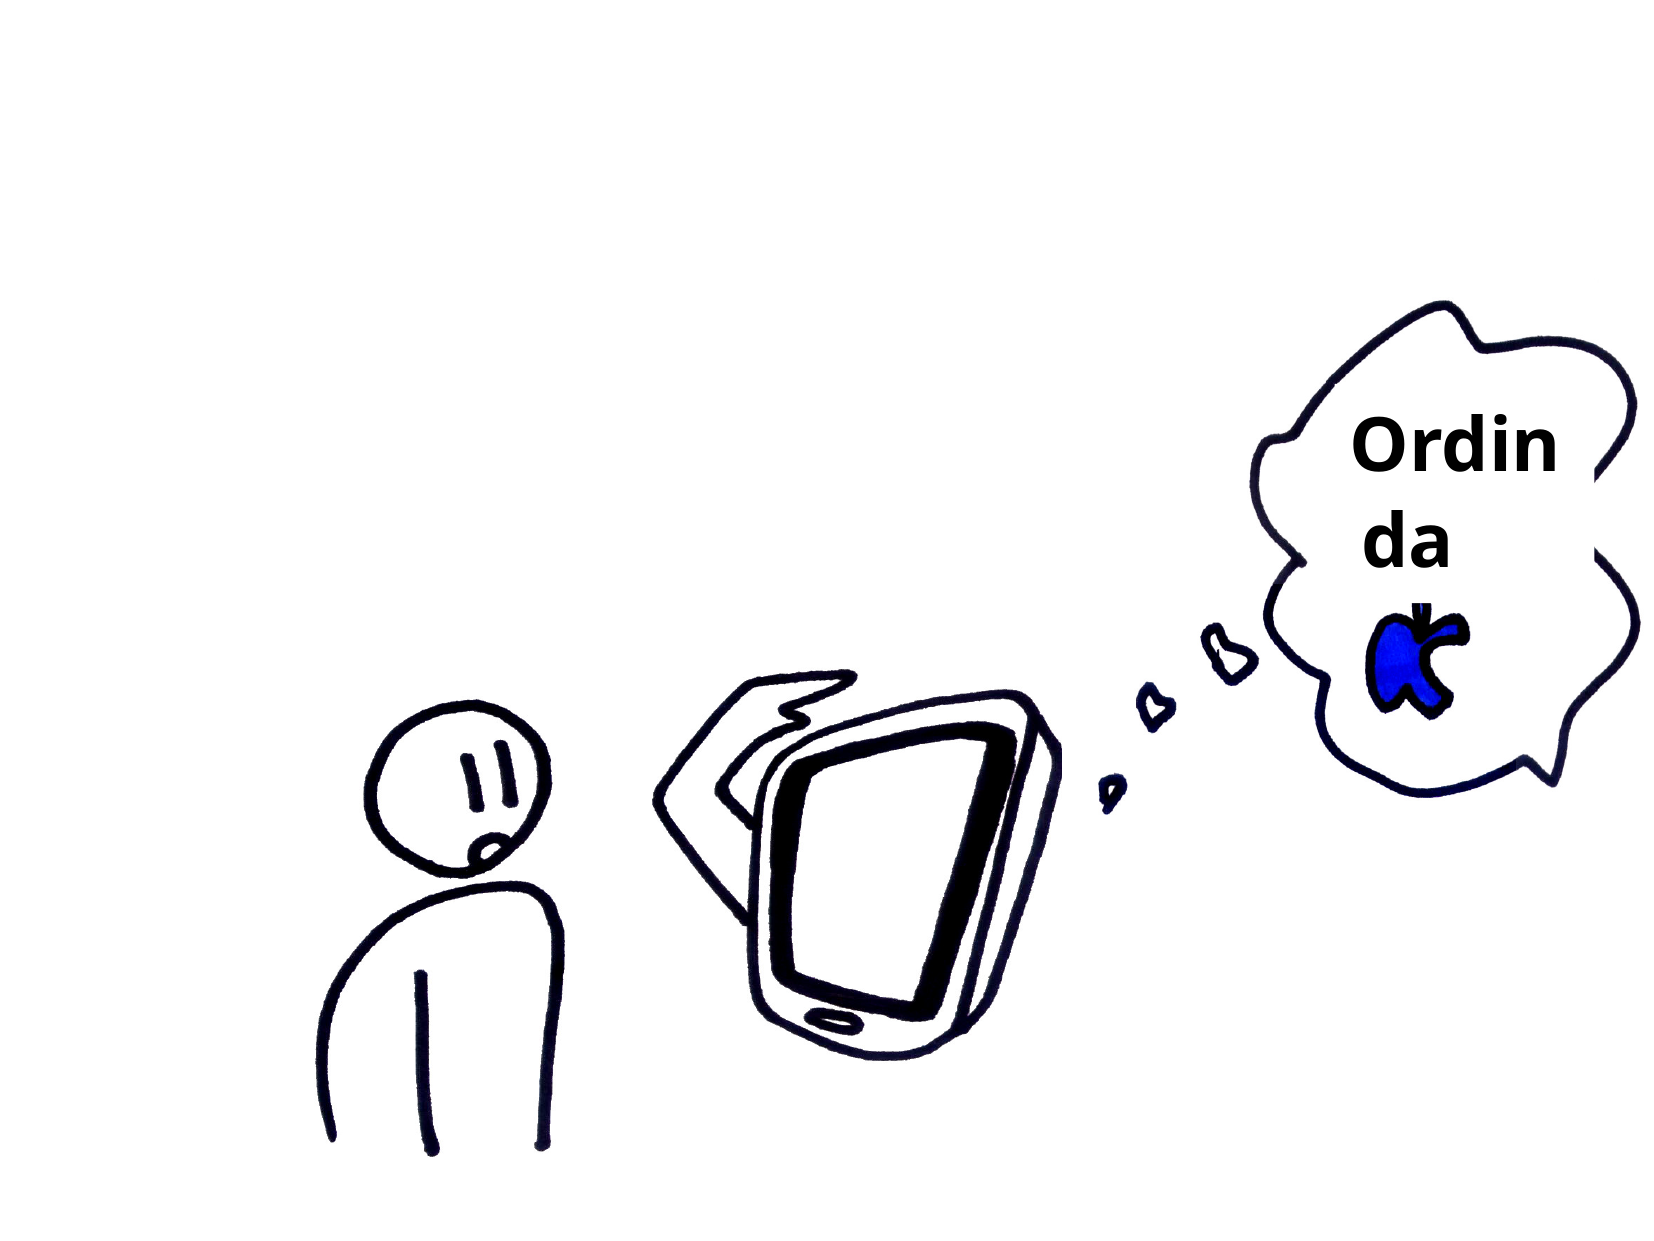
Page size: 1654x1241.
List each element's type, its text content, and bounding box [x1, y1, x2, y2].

picture [0, 0, 1654, 1241]
text_box da [1346, 479, 1524, 579]
text_box Ordini [1334, 383, 1595, 483]
